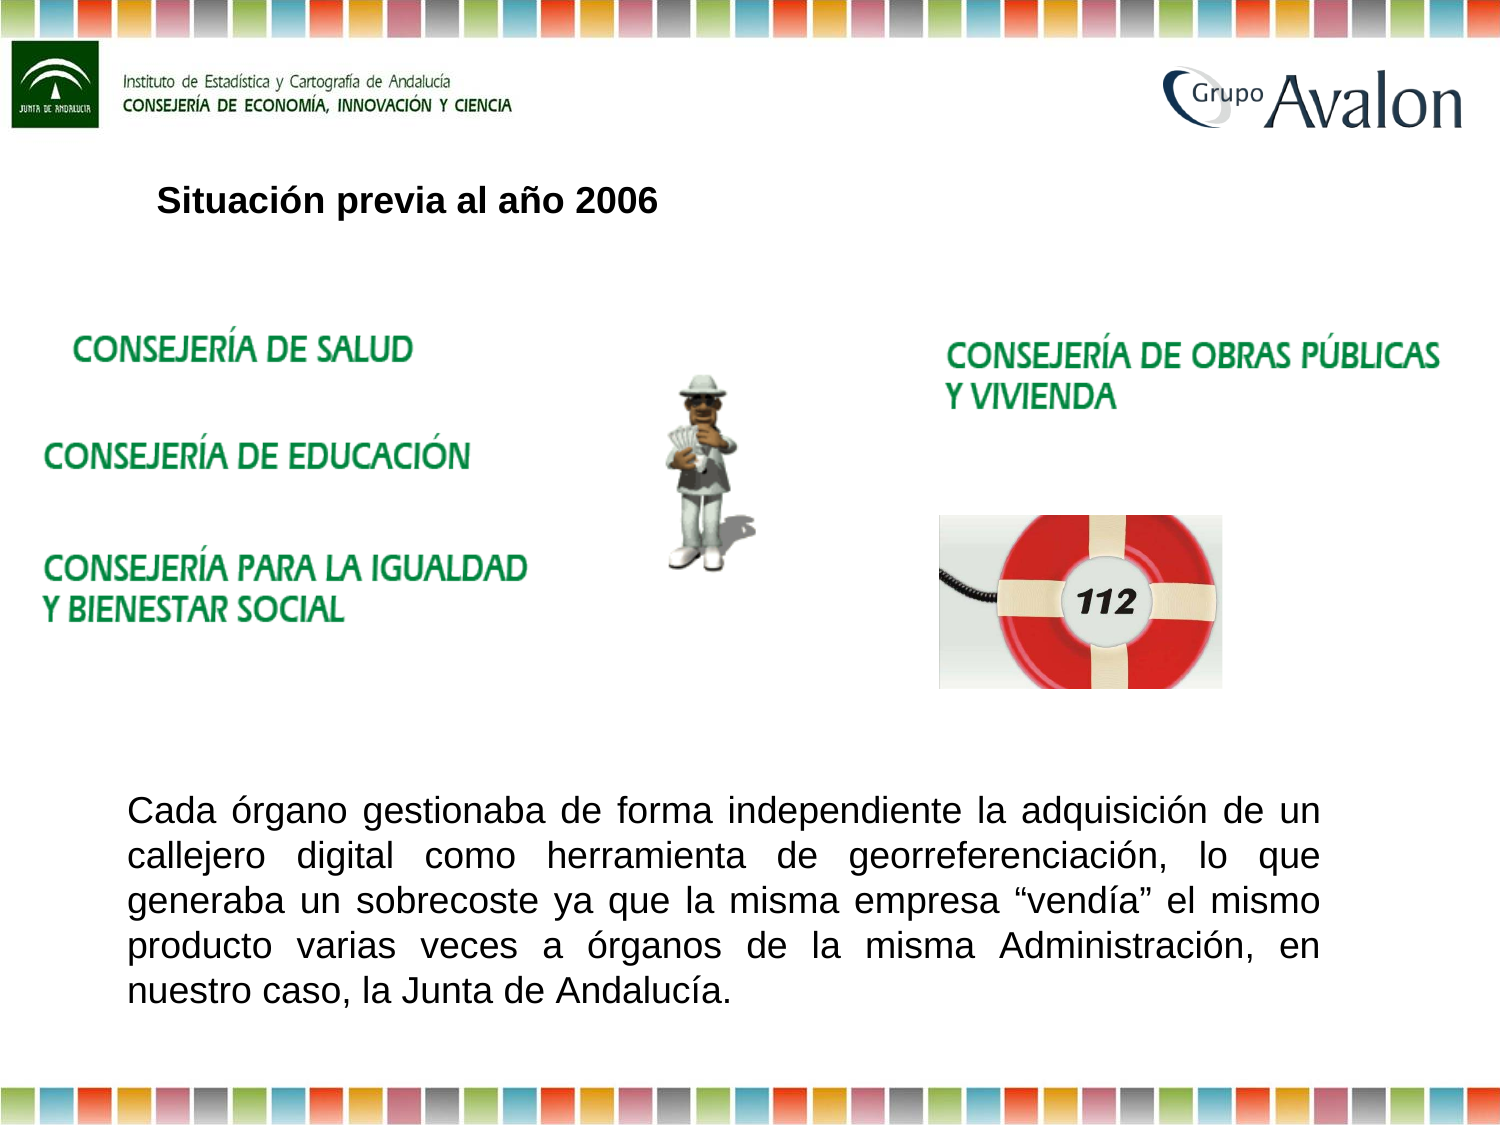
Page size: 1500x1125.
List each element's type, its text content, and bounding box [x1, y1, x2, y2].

picture [0, 0, 1500, 1125]
text_box Cada órgano gestionaba de forma independiente la adquisición de un callejero digital como herramienta de georreferenciación, lo que generaba un sobrecoste ya que la misma empresa “vendía” el mismo producto varias veces a órganos de la misma Administración, en nuestro caso, la Junta de Andalucía. [112, 763, 1336, 1035]
text_box Situación previa al año 2006 [141, 148, 1359, 249]
